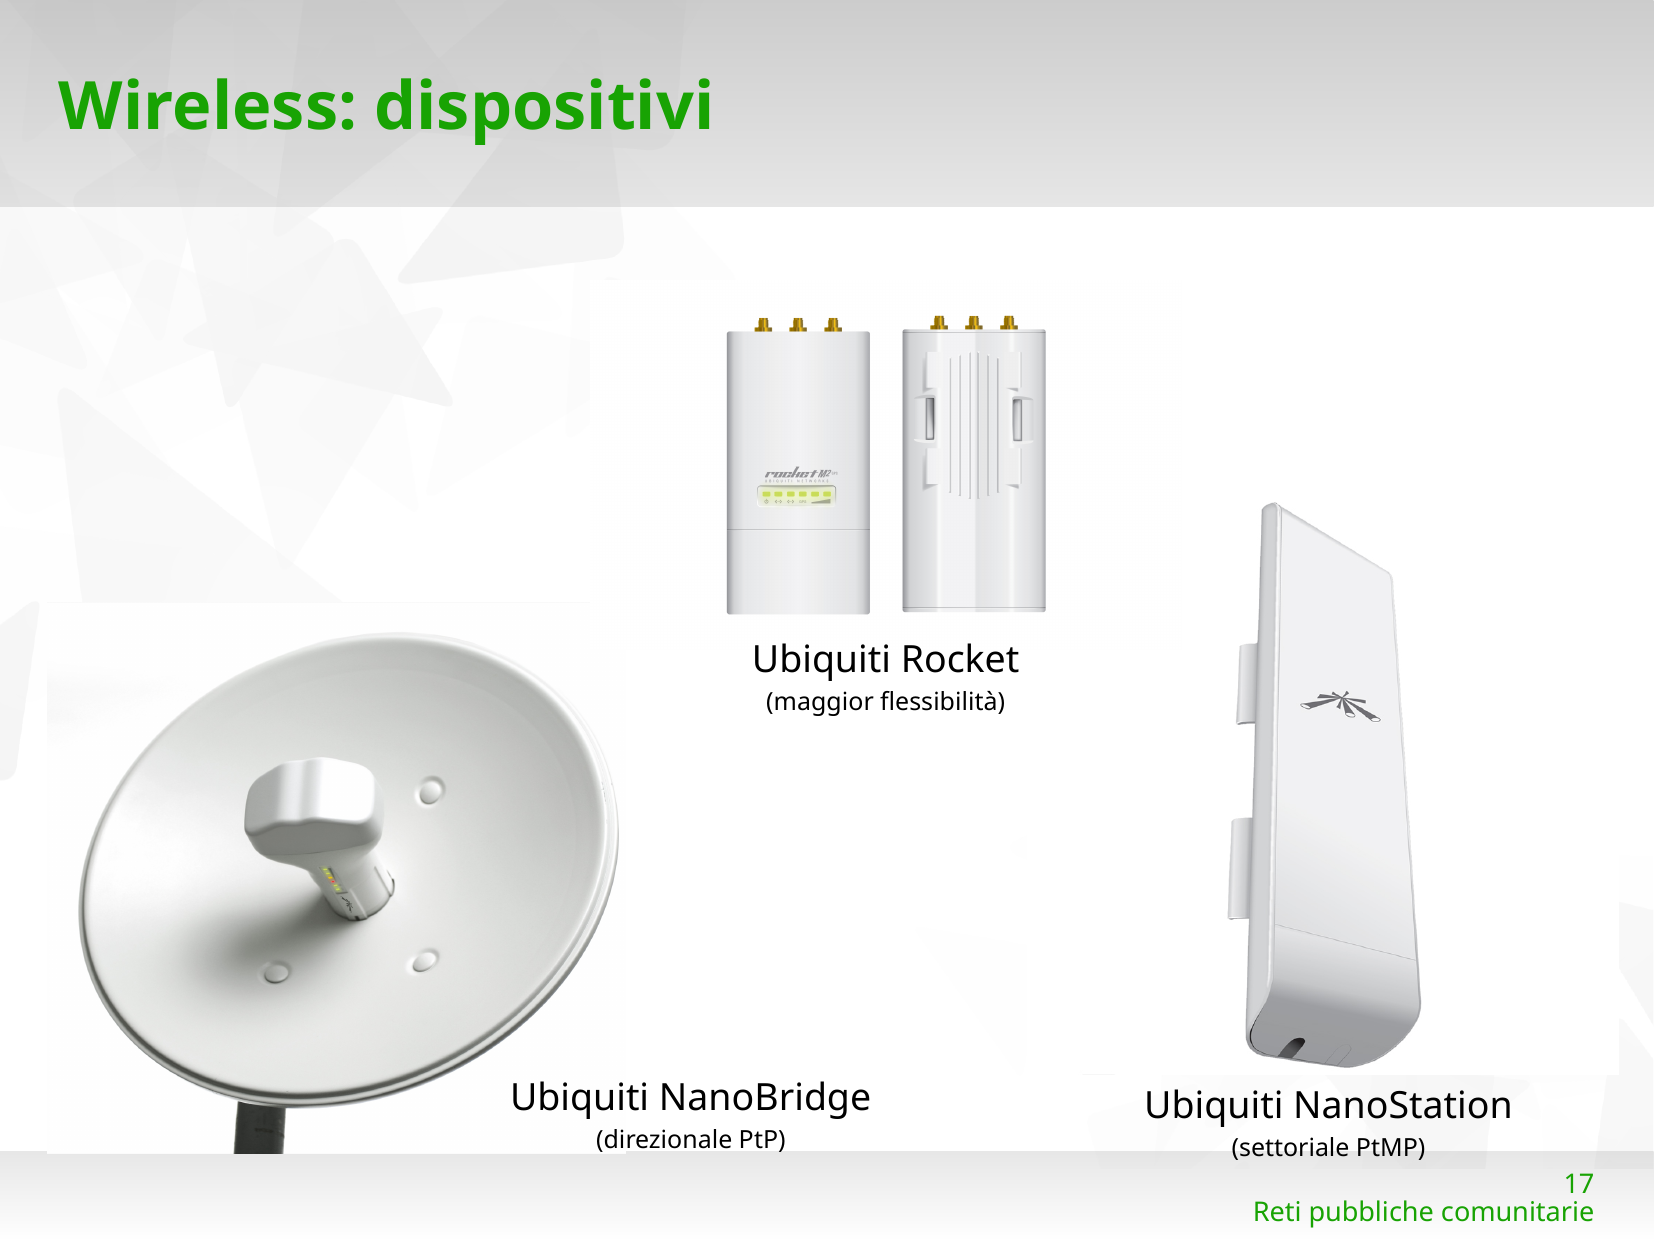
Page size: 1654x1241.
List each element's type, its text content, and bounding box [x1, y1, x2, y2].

text_box Ubiquiti Rocket (maggior flessibilità) [679, 624, 1093, 710]
picture [0, 0, 1654, 1169]
text_box Ubiquiti NanoStation (settoriale PtMP) [1121, 1071, 1536, 1156]
title Wireless: dispositivi [59, 29, 1595, 178]
text_box Ubiquiti NanoBridge (direzionale PtP) [484, 1062, 898, 1148]
